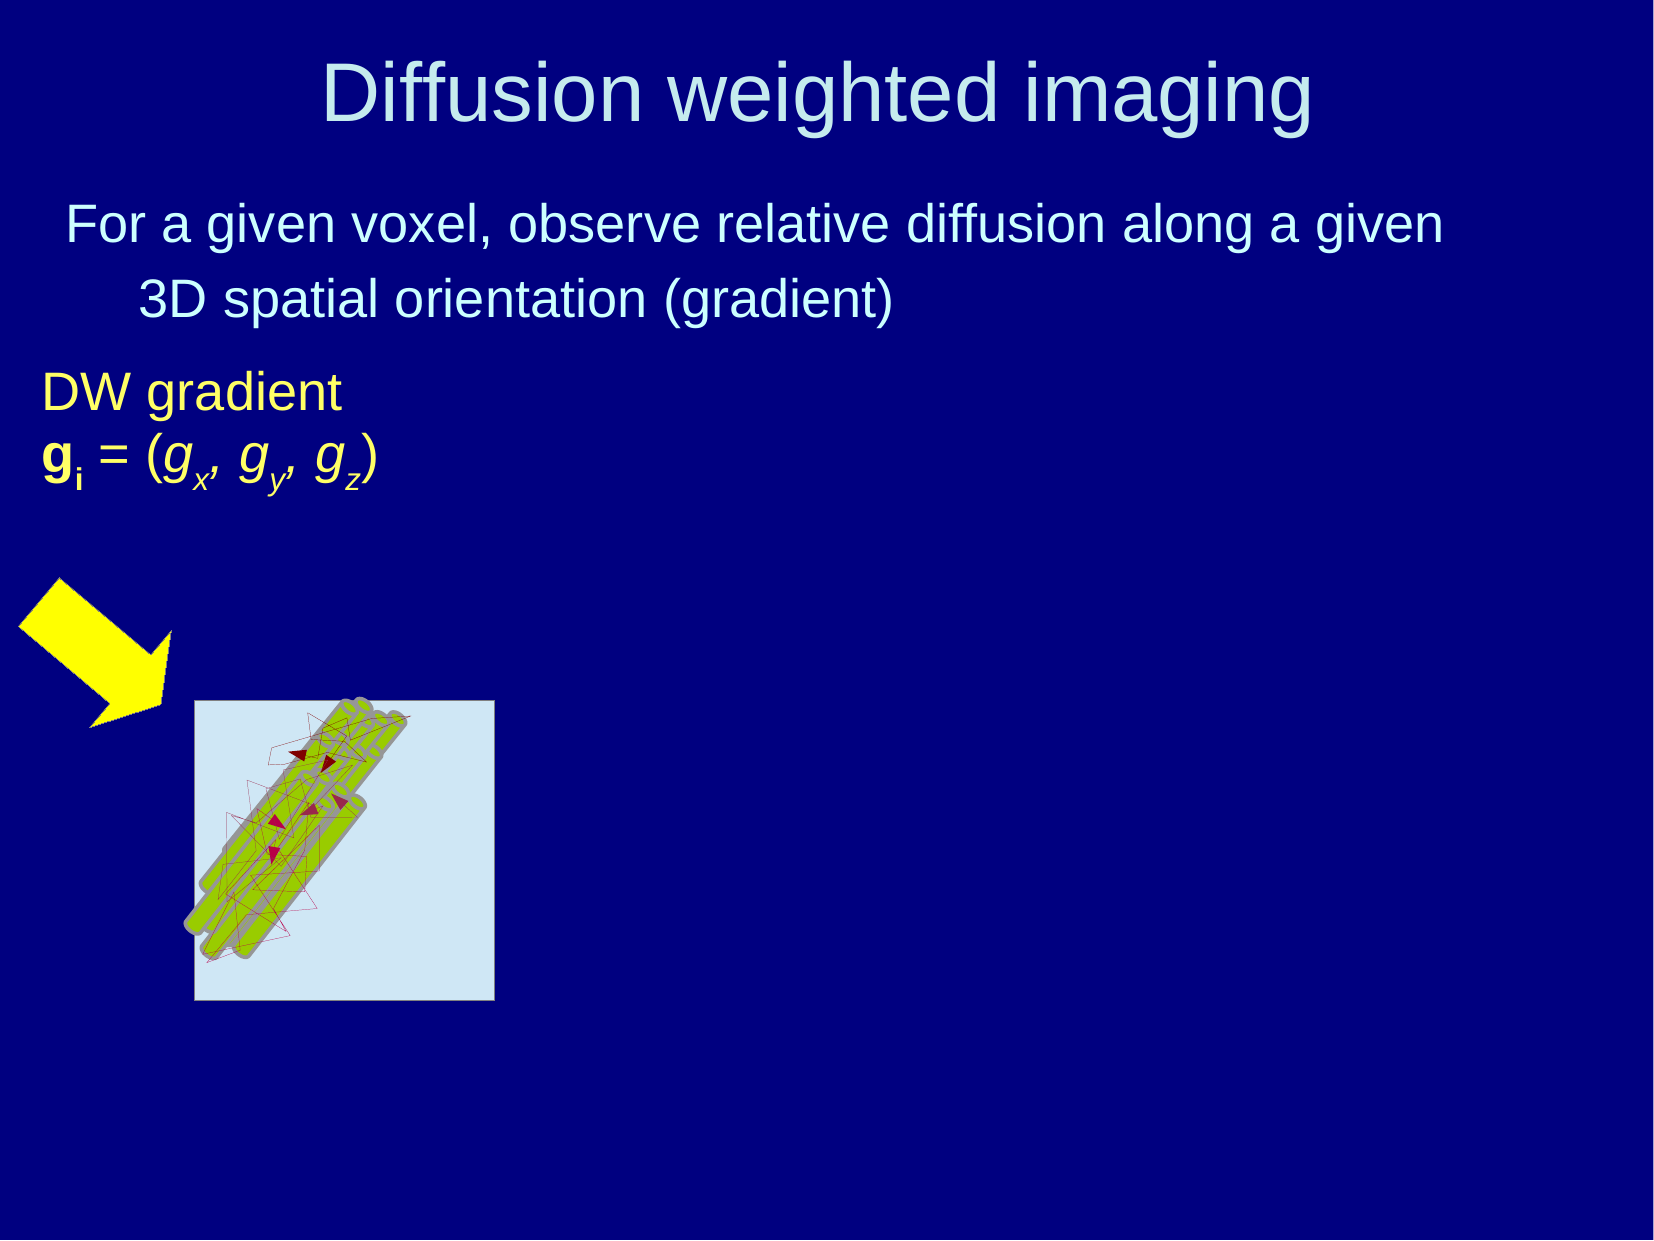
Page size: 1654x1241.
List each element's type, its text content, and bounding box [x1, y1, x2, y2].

title Diffusion weighted imaging [0, 12, 1636, 163]
text_box [185, 698, 495, 1001]
text_box For a given voxel, observe relative diffusion along a given 3D spatial orientation (gradient) [50, 171, 1473, 337]
text_box DW gradient gi = (gx, gy, gz) [26, 339, 394, 505]
text_box [18, 577, 172, 728]
